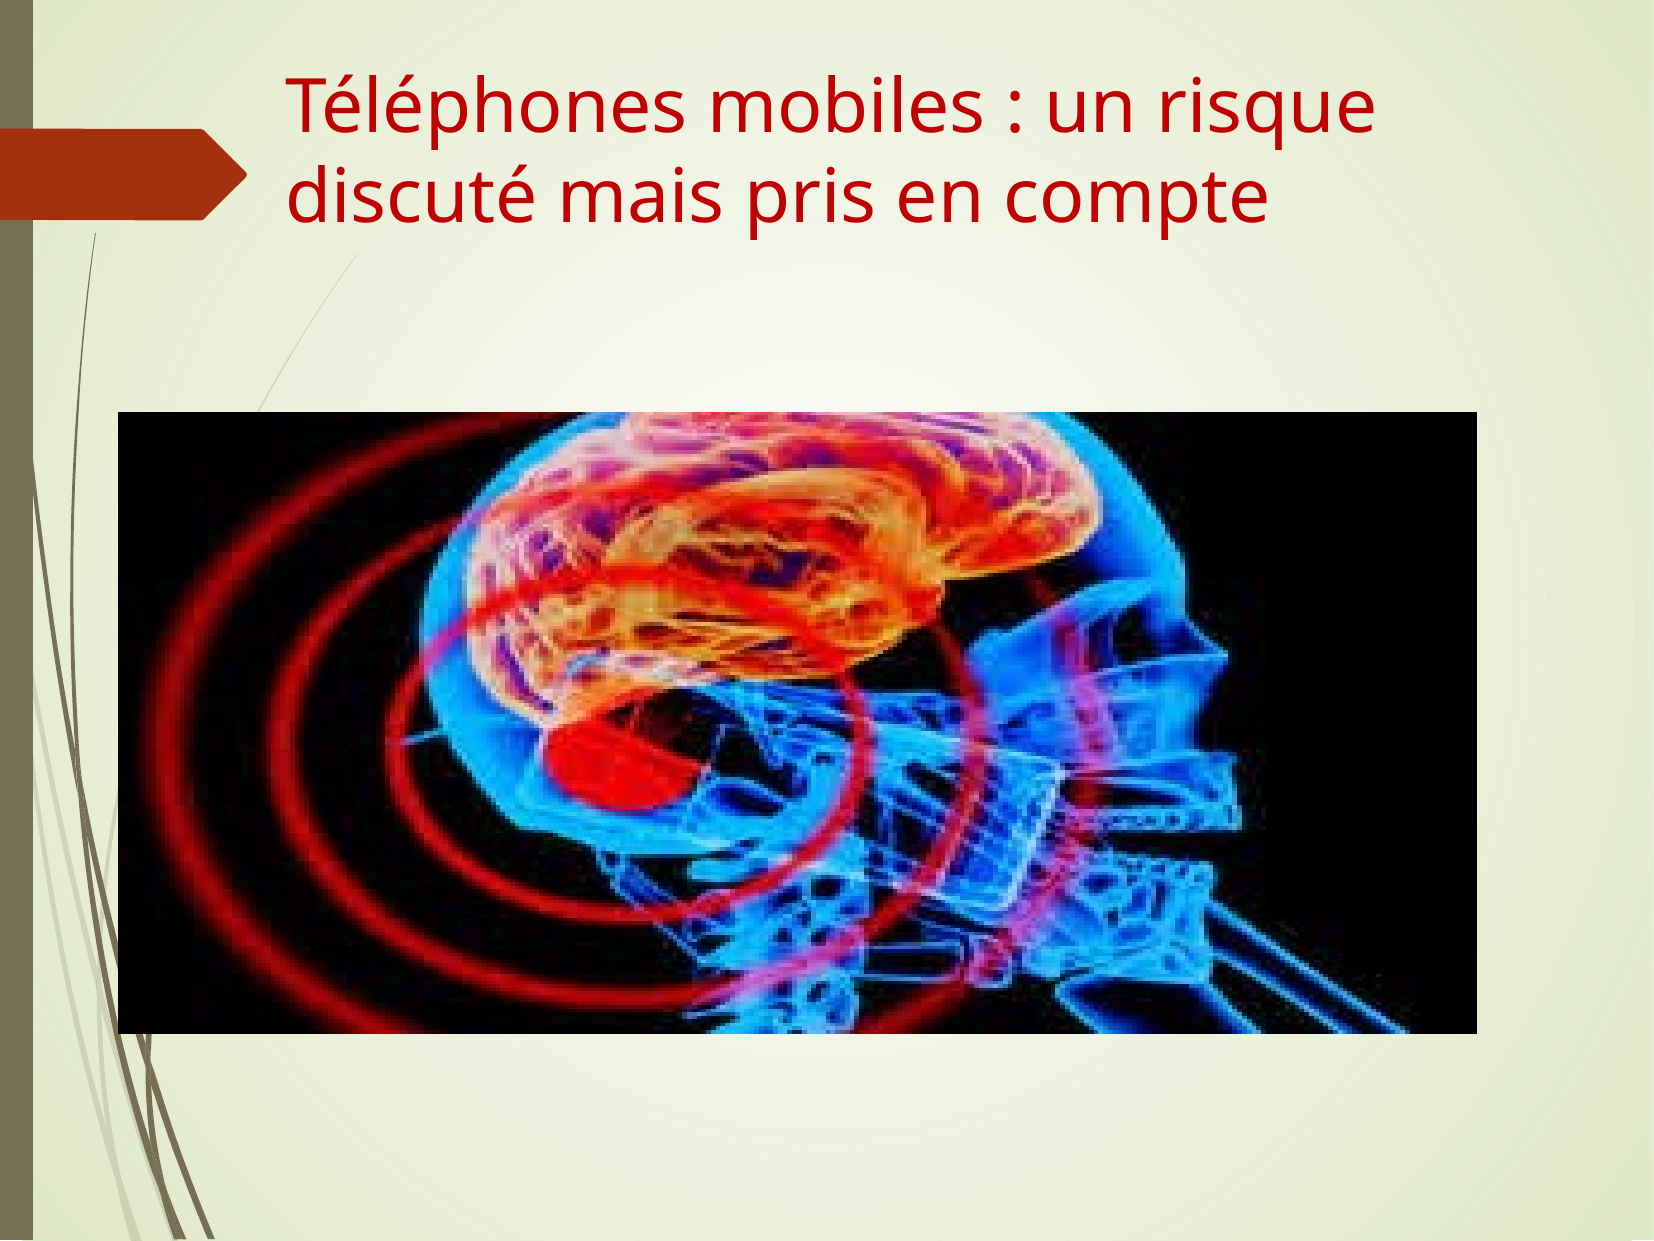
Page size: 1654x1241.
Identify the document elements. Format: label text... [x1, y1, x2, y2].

picture [118, 412, 1477, 1034]
title Téléphones mobiles : un risque discuté mais pris en compte [270, 49, 1489, 257]
